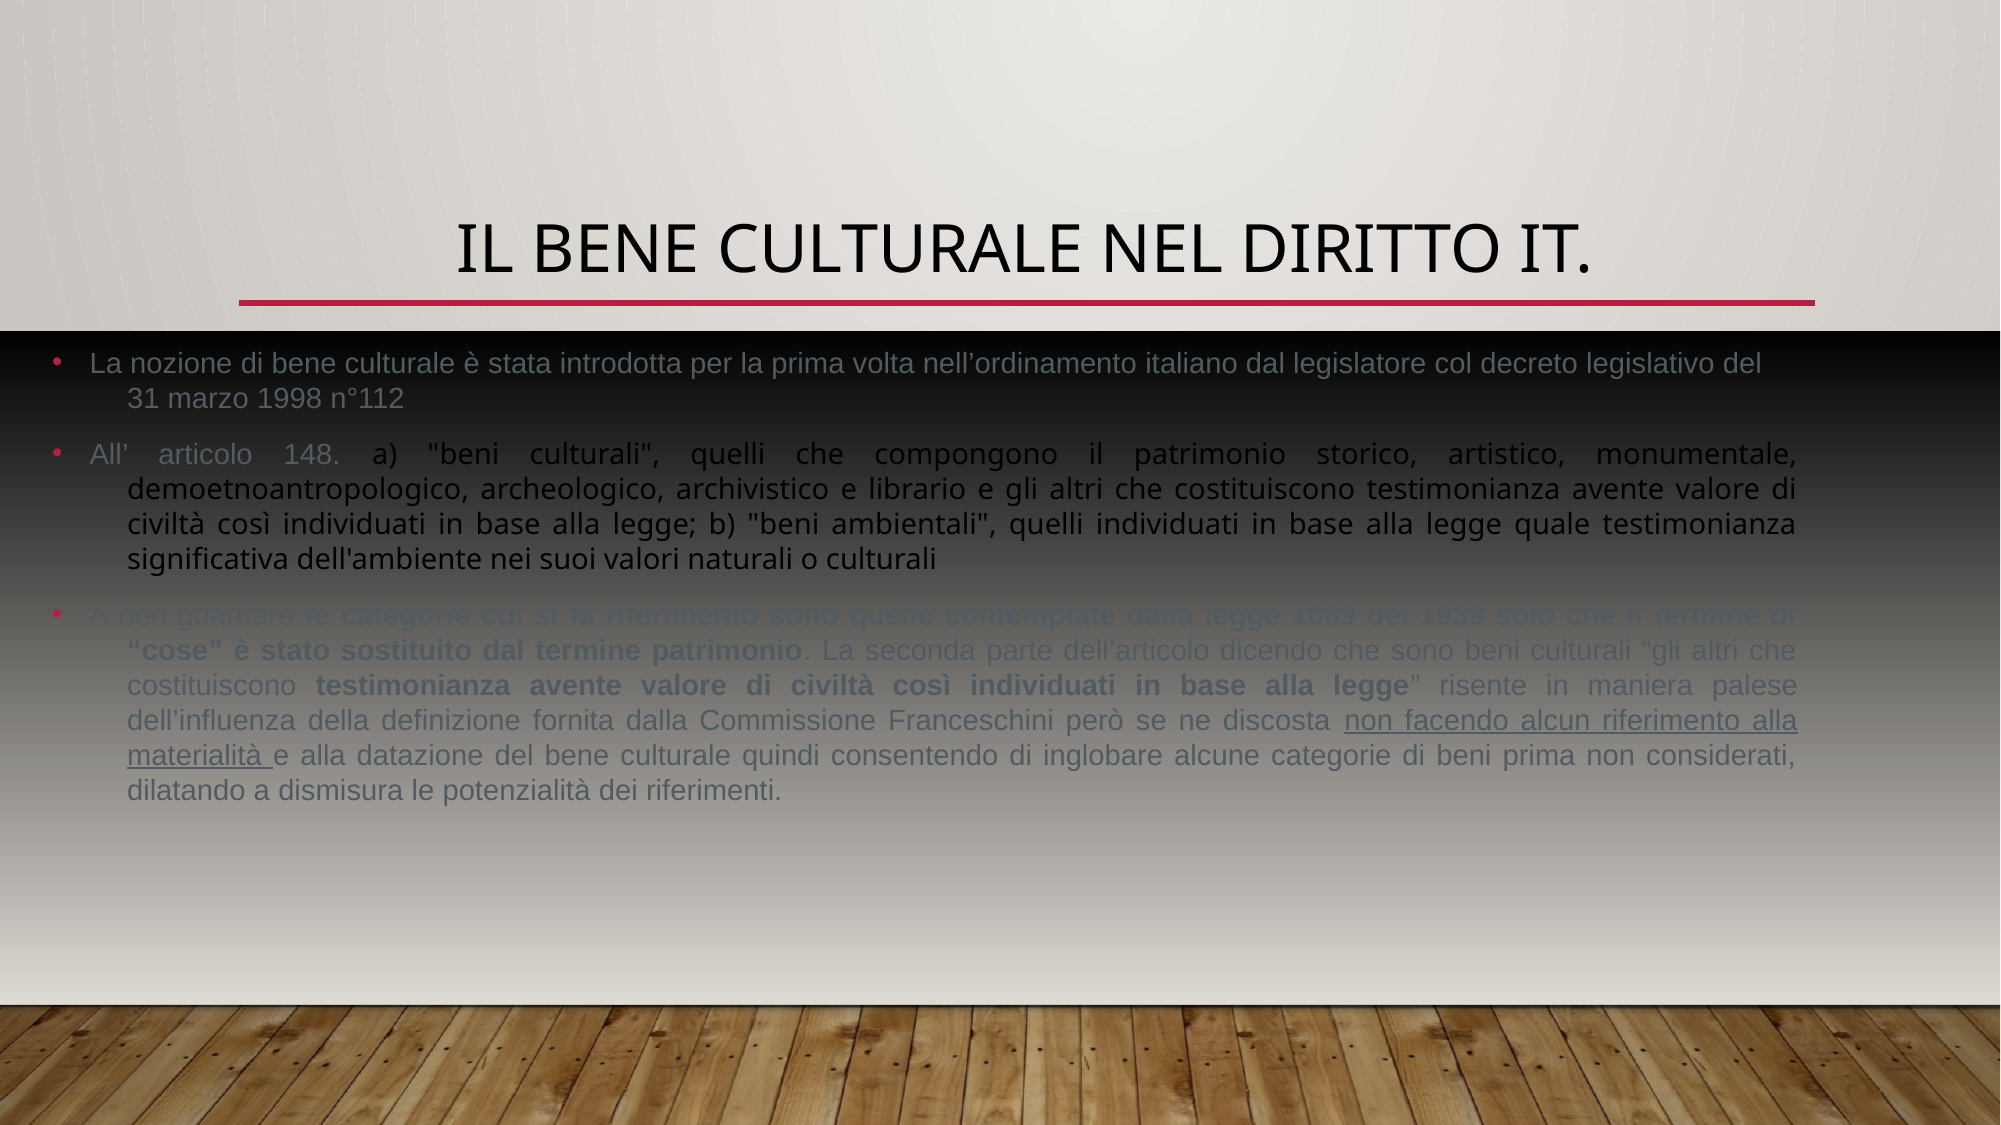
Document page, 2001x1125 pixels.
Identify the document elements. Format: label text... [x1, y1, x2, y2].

list La nozione di bene culturale è stata introdotta per la prima volta nell’ordinamento italiano dal legislatore col decreto legislativo del 31 marzo 1998 n°112 All’ articolo 148. a) "beni culturali", quelli che compongono il patrimonio storico, artistico, monumentale, demoetnoantropologico, archeologico, archivistico e librario e gli altri che costituiscono testimonianza avente valore di civiltà così individuati in base alla legge; b) "beni ambientali", quelli individuati in base alla legge quale testimonianza significativa dell'ambiente nei suoi valori naturali o culturali A ben guardare le categorie cui si fa riferimento sono quelle contemplate dalla legge 1089 del 1939 solo che il termine di “cose” è stato sostituito dal termine patrimonio. La seconda parte dell’articolo dicendo che sono beni culturali “gli altri che costituiscono testimonianza avente valore di civiltà così individuati in base alla legge” risente in maniera palese dell’influenza della definizione fornita dalla Commissione Franceschini però se ne discosta non facendo alcun riferimento alla materialità e alla datazione del bene culturale quindi consentendo di inglobare alcune categorie di beni prima non considerati, dilatando a dismisura le potenzialità dei riferimenti. [37, 336, 1814, 897]
title Il bene culturale Nel diritto it. [238, 207, 1814, 305]
